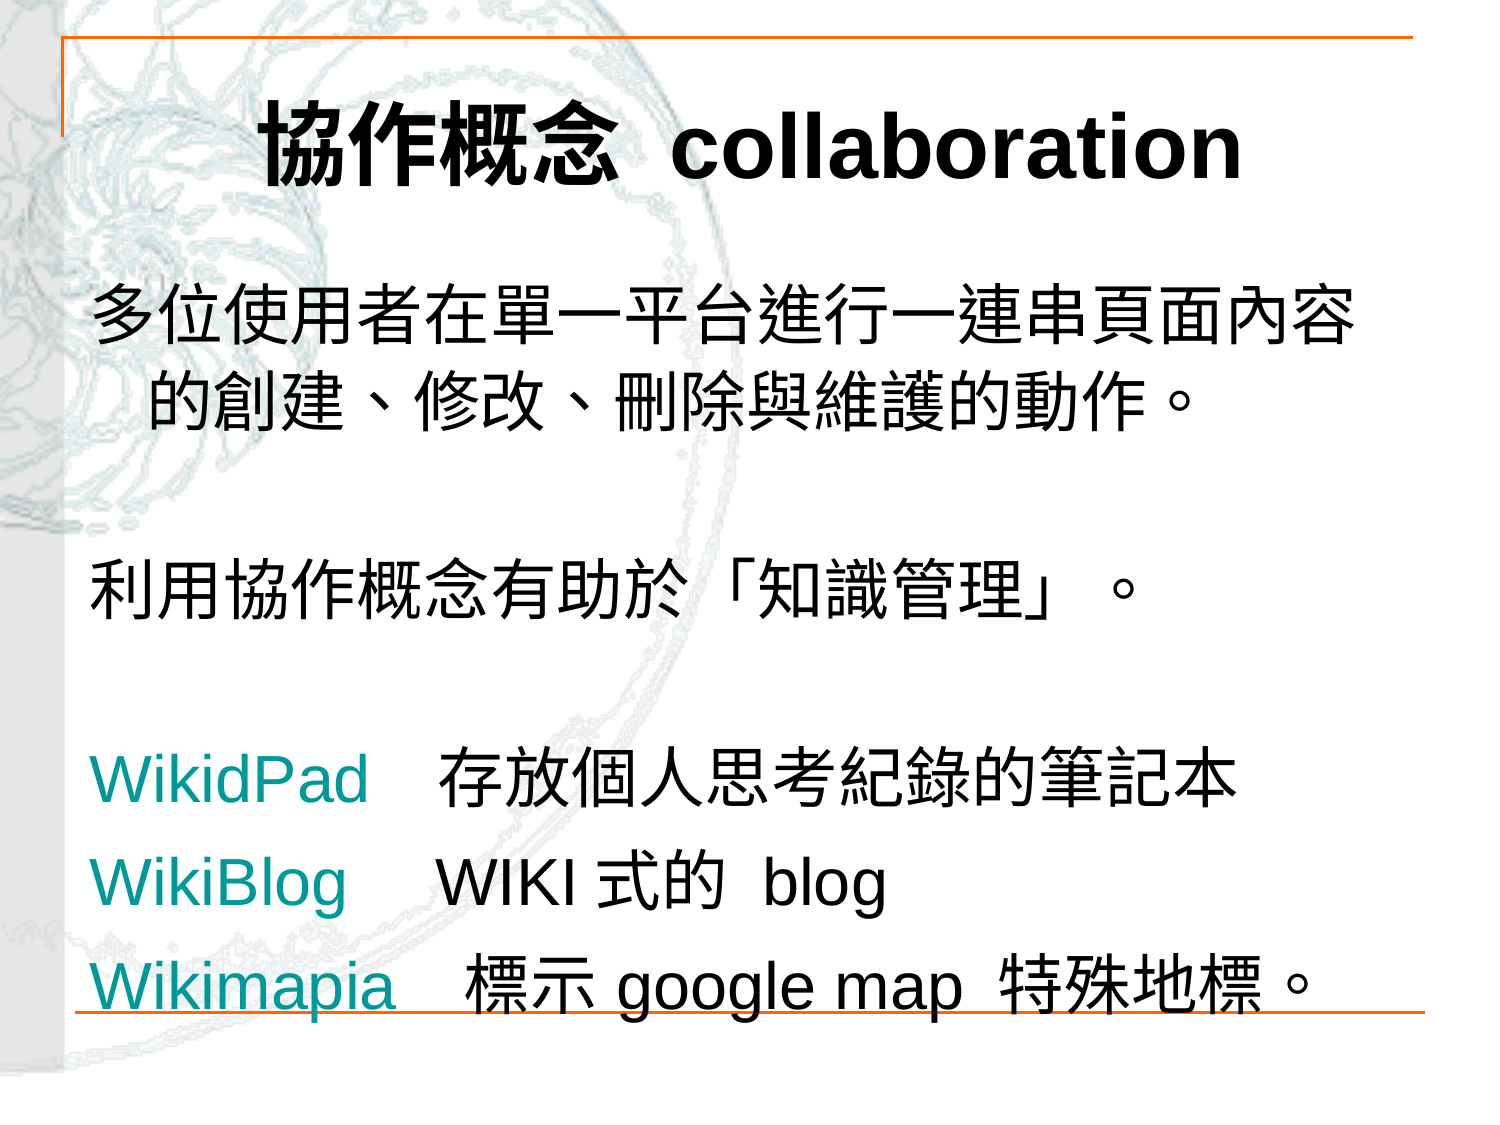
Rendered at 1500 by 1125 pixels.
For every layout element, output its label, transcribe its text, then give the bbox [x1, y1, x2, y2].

list 多位使用者在單一平台進行一連串頁面內容的創建、修改、刪除與維護的動作。 利用協作概念有助於「知識管理」。 WikidPad 存放個人思考紀錄的筆記本 WikiBlog WIKI式的 blog Wikimapia 標示google map 特殊地標。 [75, 262, 1426, 1042]
picture [0, 0, 746, 1083]
title 協作概念 collaboration [75, 45, 1426, 233]
